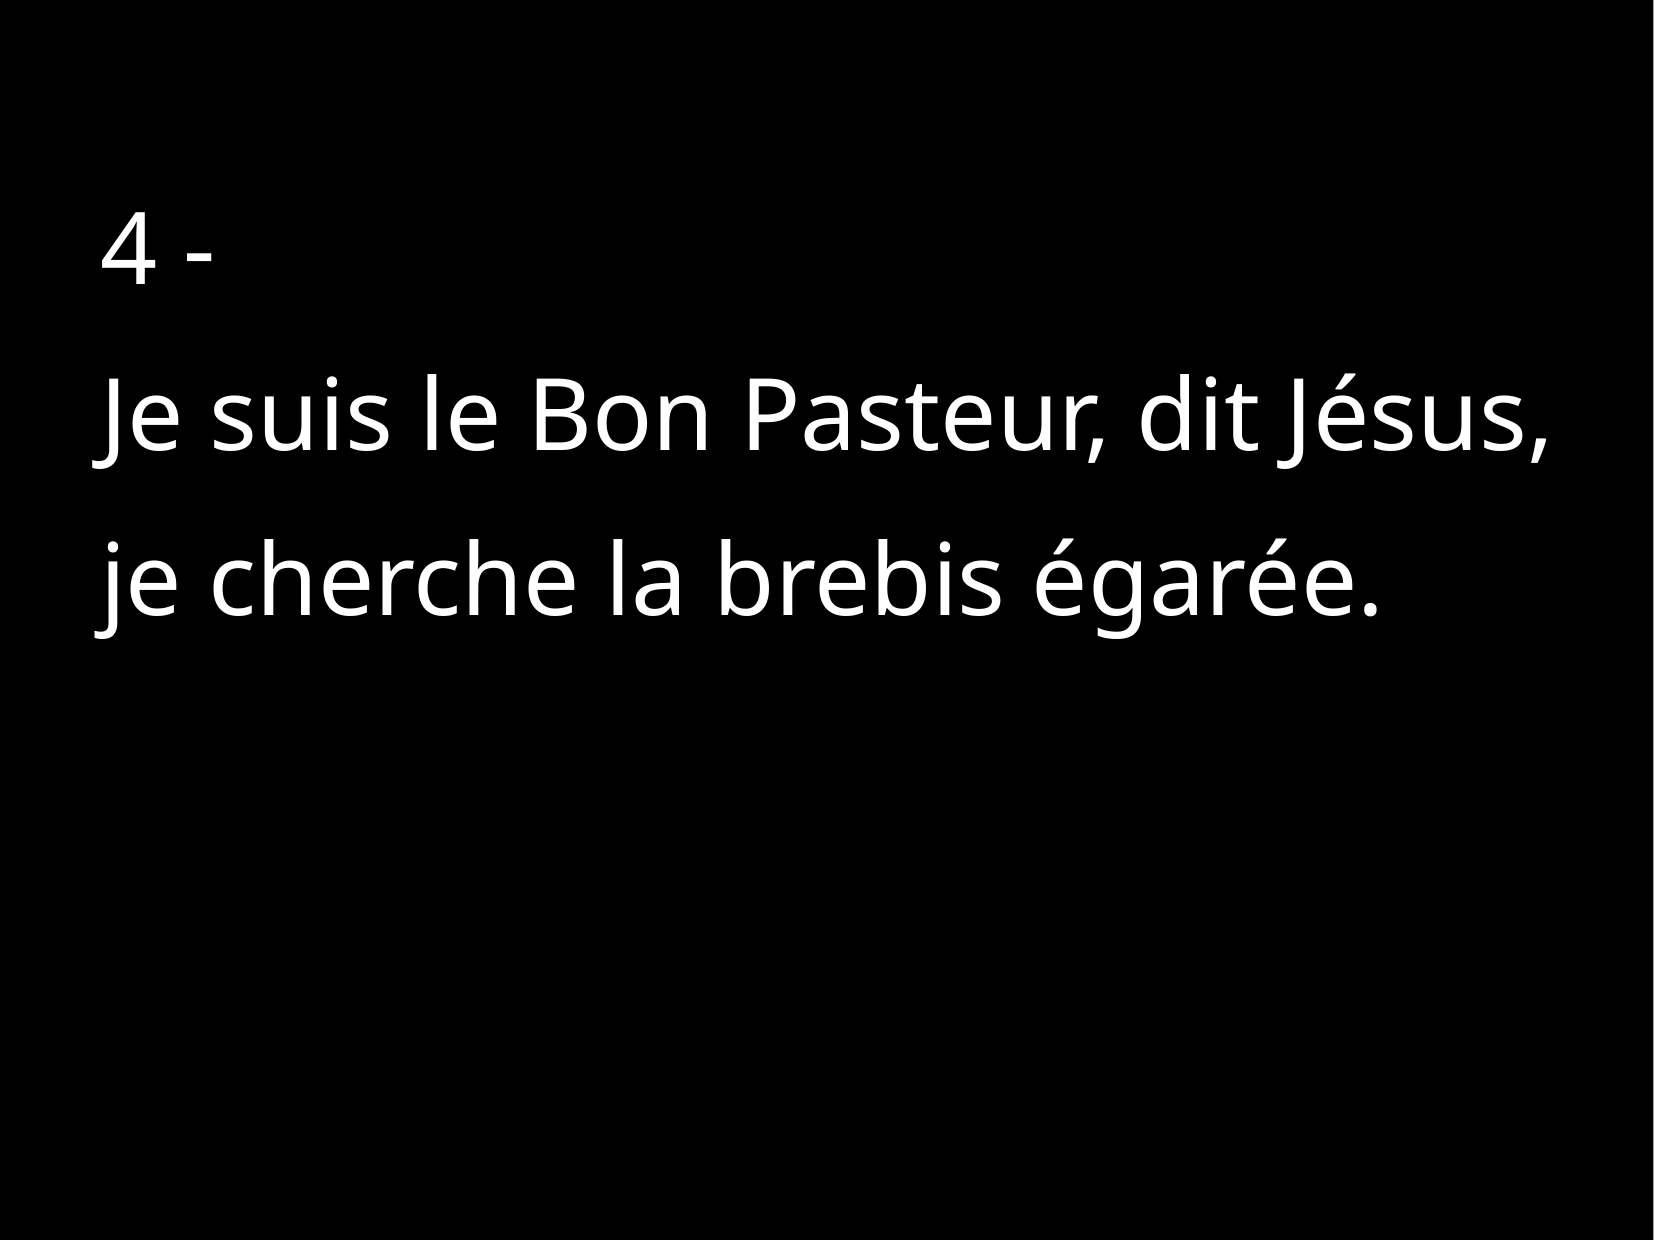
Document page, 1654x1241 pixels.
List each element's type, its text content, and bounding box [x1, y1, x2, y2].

list 4 - Je suis le Bon Pasteur, dit Jésus, je cherche la brebis égarée. [29, 177, 1625, 910]
